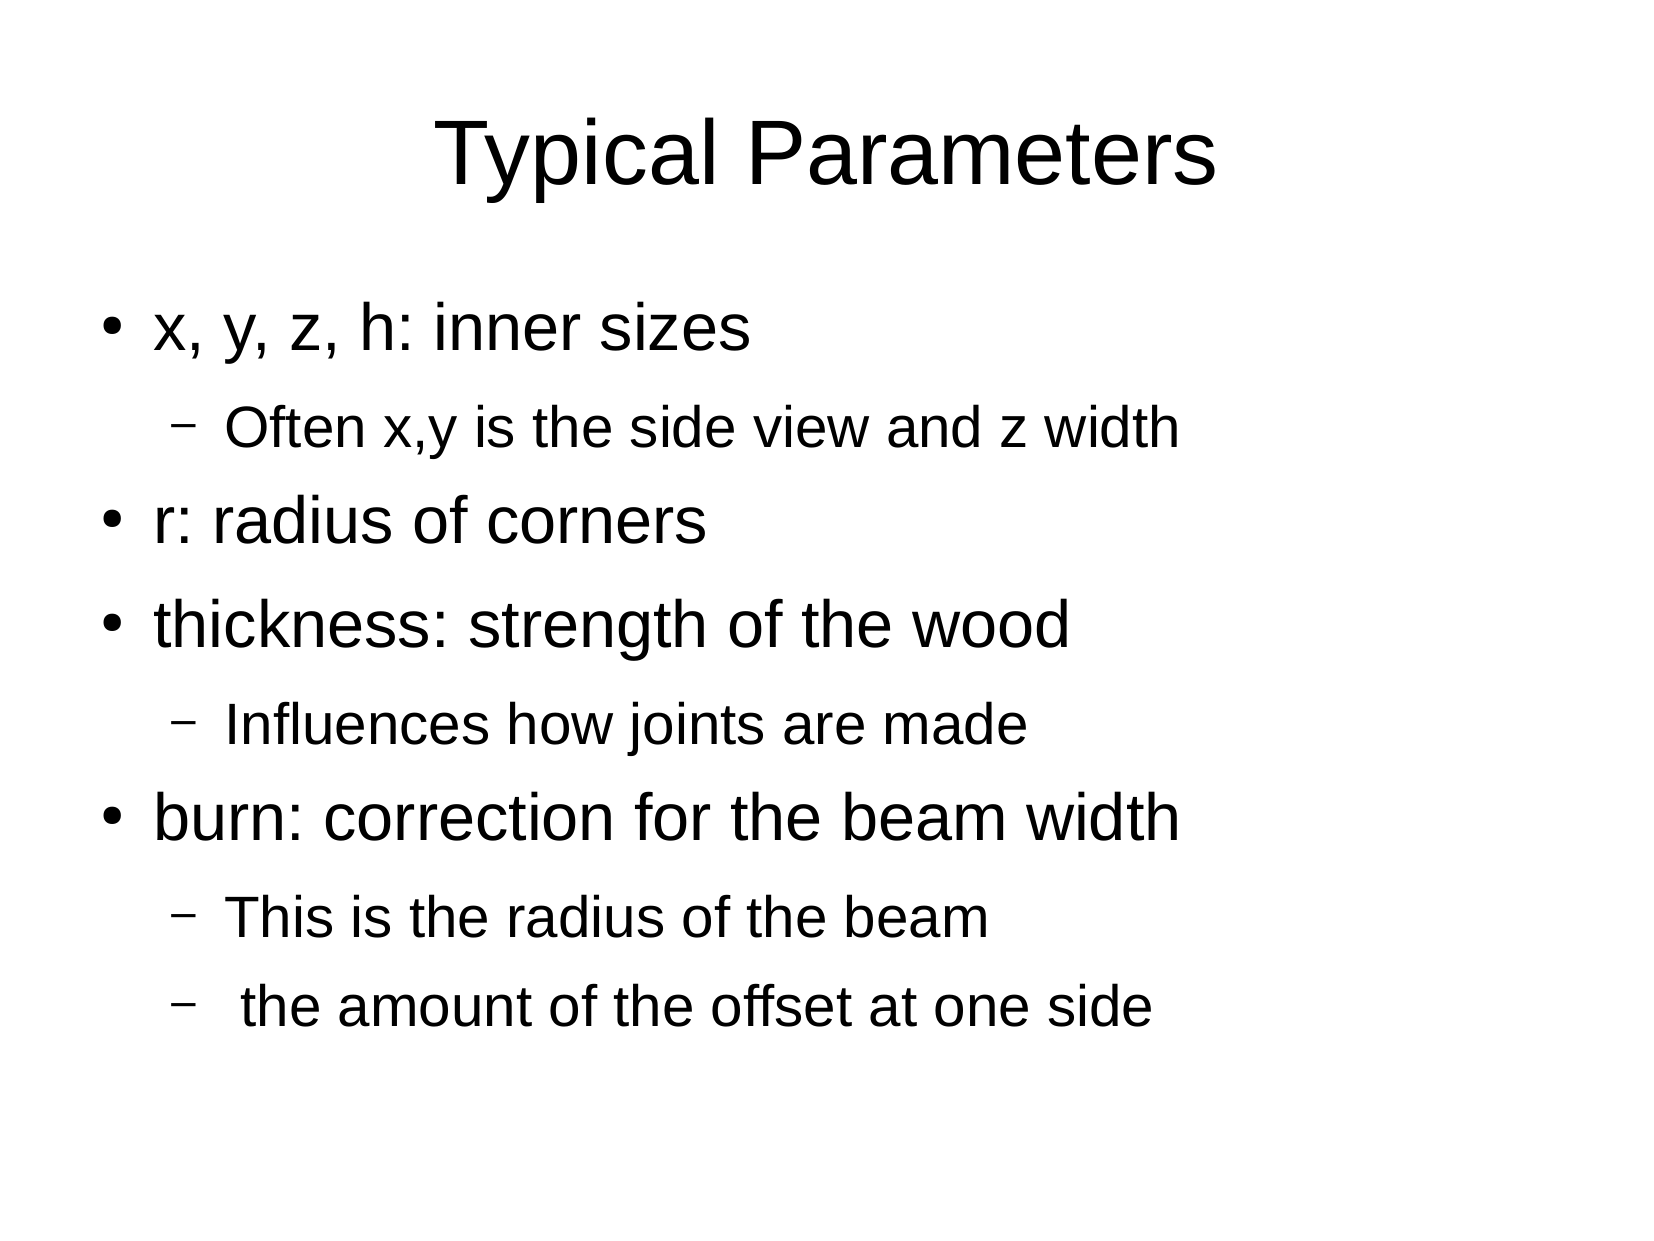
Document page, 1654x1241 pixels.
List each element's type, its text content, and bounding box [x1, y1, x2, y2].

list x, y, z, h: inner sizes Often x,y is the side view and z width r: radius of corners thickness: strength of the wood Influences how joints are made burn: correction for the beam width This is the radius of the beam the amount of the offset at one side [82, 290, 1571, 1068]
title Typical Parameters [82, 49, 1571, 257]
